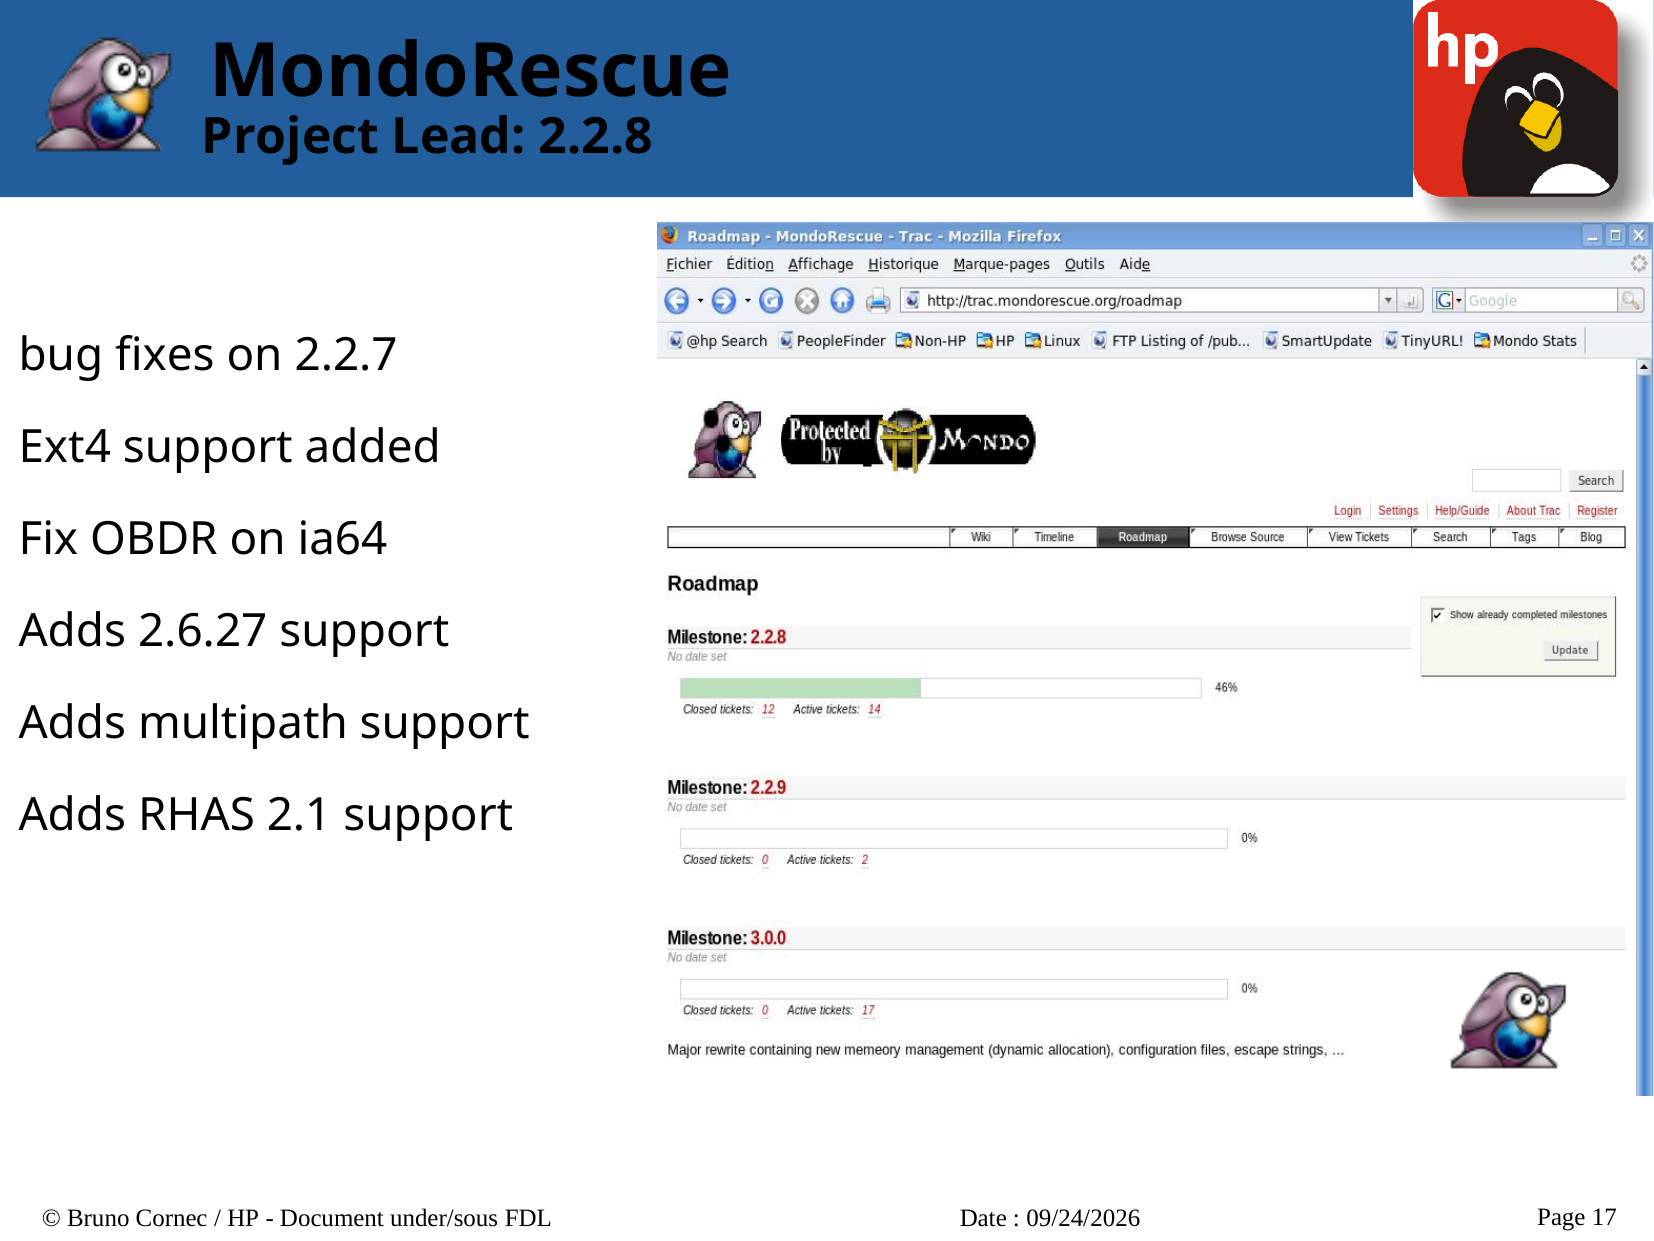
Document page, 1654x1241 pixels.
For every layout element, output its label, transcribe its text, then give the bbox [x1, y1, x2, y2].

picture [0, 0, 211, 199]
picture [657, 0, 1654, 1109]
list bug fixes on 2.2.7 Ext4 support added Fix OBDR on ia64 Adds 2.6.27 support Adds multipath support Adds RHAS 2.1 support [6, 321, 623, 1241]
title Project Lead: 2.2.8 [201, 32, 1191, 241]
